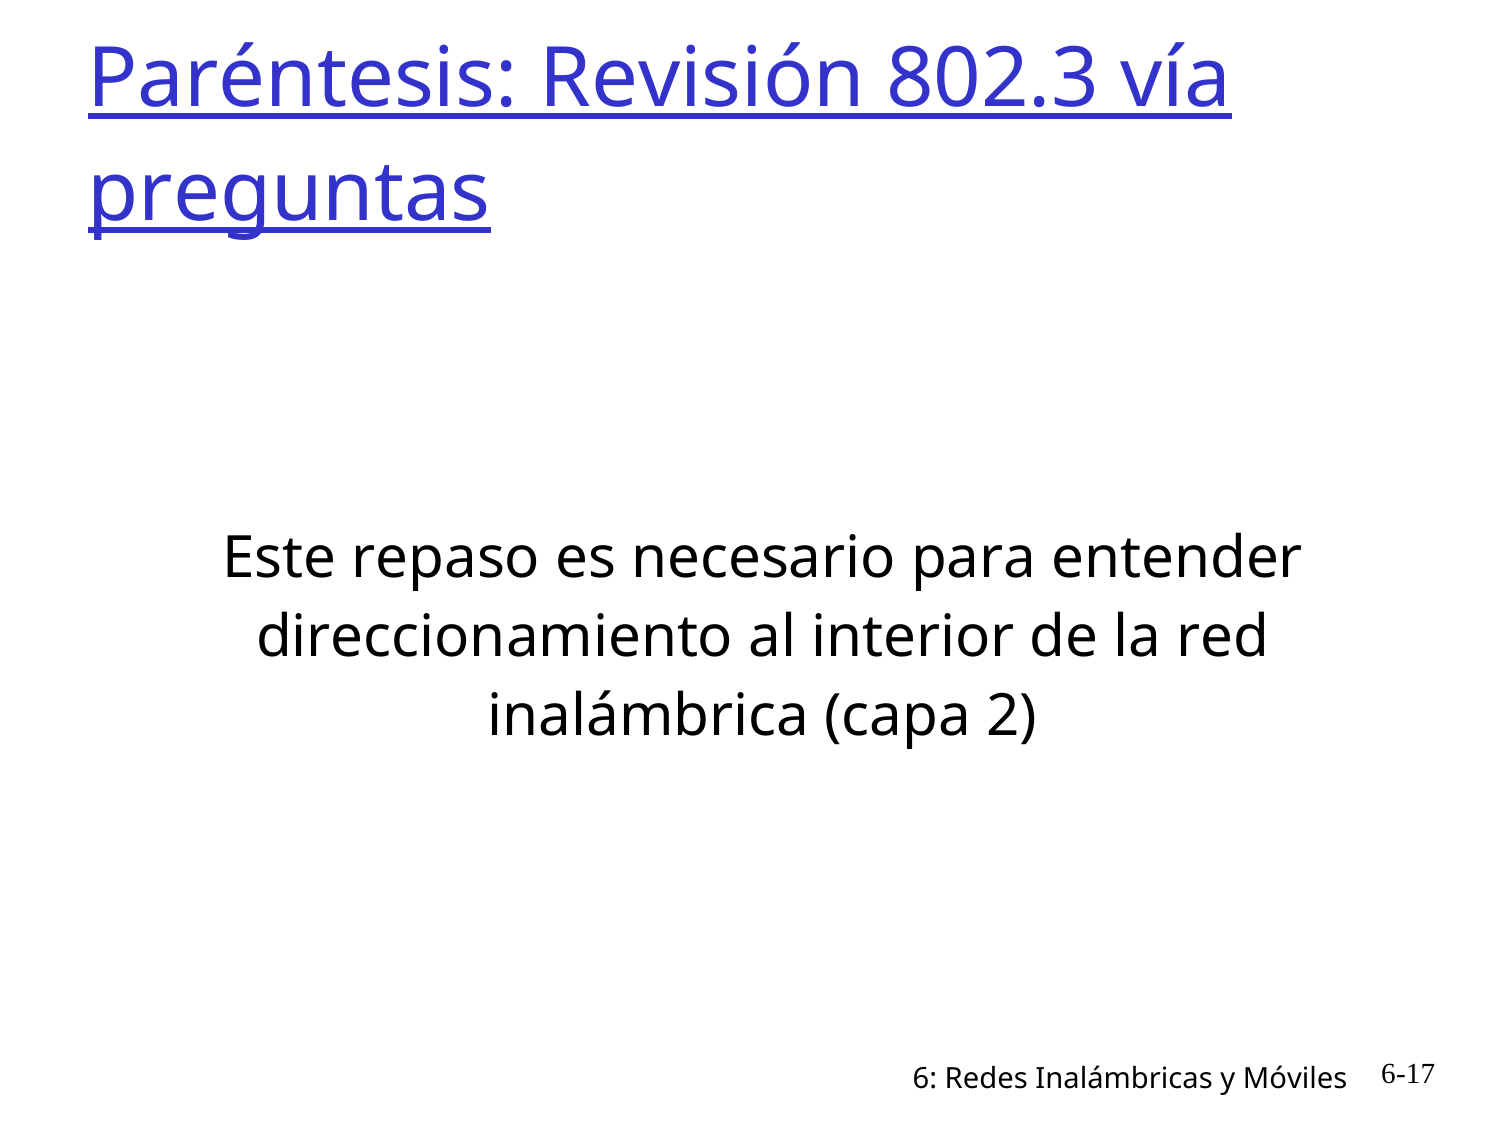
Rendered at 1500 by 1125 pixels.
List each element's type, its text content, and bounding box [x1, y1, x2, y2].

title Paréntesis: Revisión 802.3 vía preguntas [87, 23, 1363, 239]
subtitle Este repaso es necesario para entender direccionamiento al interior de la red inalámbrica (capa 2) [87, 262, 1363, 1006]
